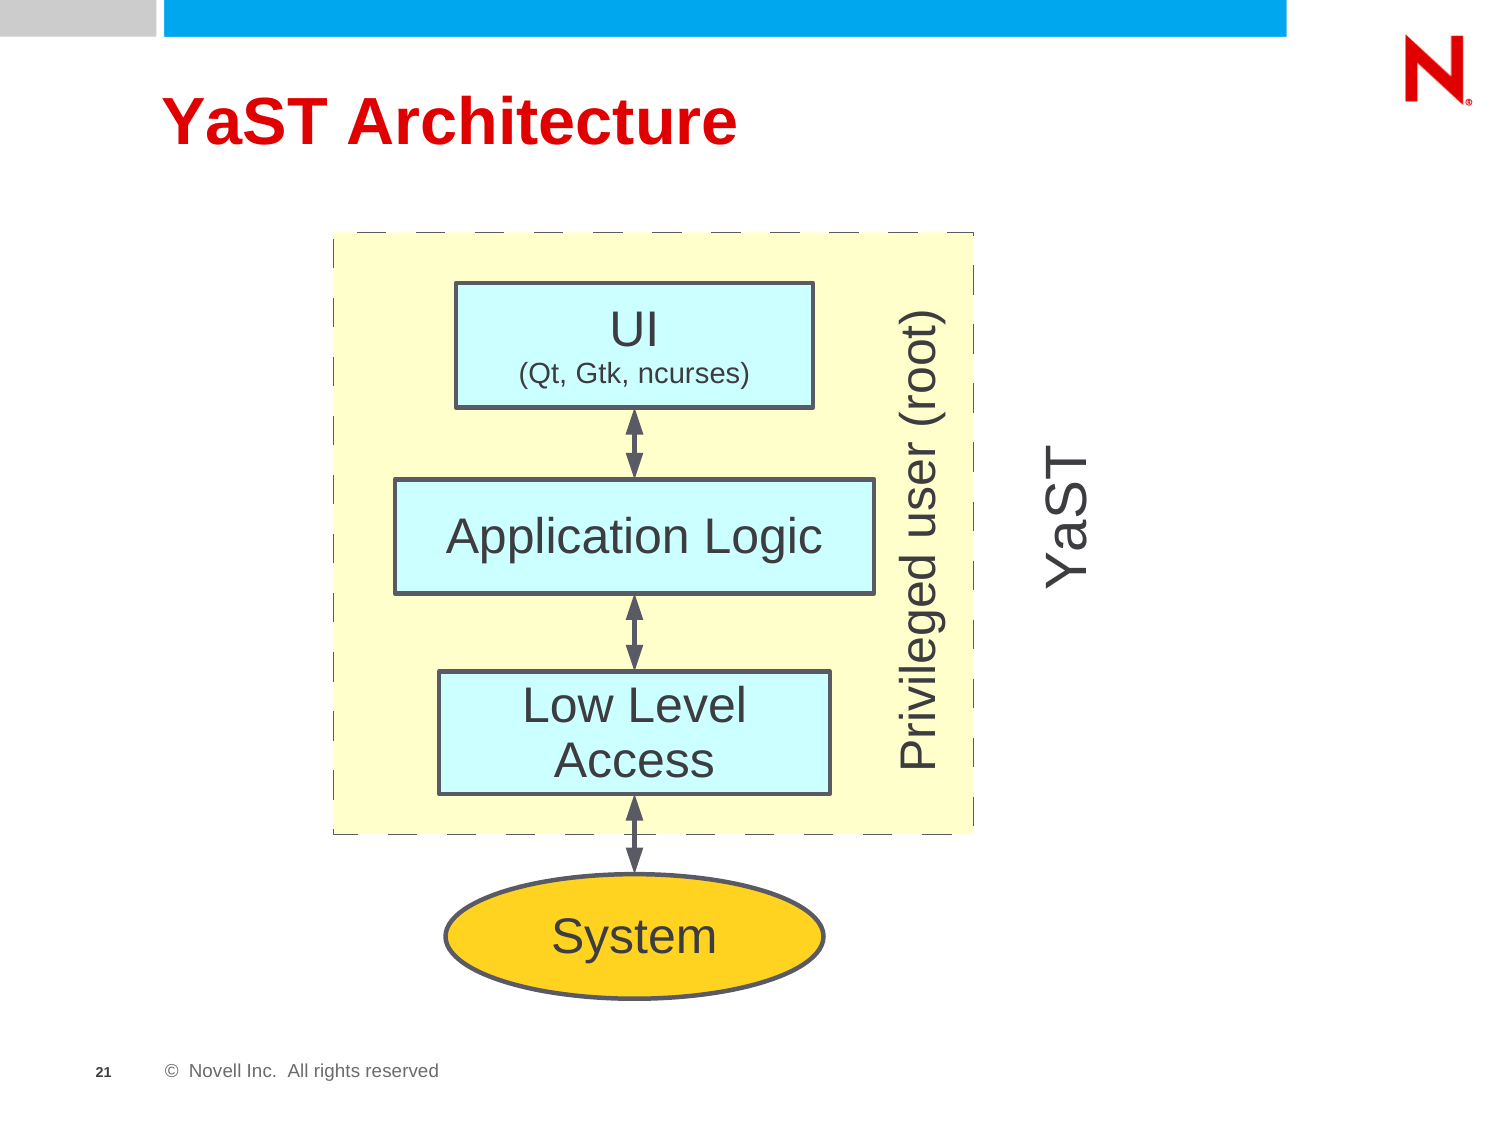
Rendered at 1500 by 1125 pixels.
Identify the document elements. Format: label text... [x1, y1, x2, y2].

picture [1403, 32, 1473, 107]
text_box Application Logic [394, 479, 875, 594]
text_box UI (Qt, Gtk, ncurses) [456, 282, 813, 408]
text_box Privileged user (root) [889, 308, 946, 773]
text_box YaST [1033, 444, 1099, 591]
text_box System [445, 874, 824, 999]
text_box Low Level Access [439, 671, 830, 794]
title YaST Architecture [161, 41, 1383, 205]
text_box [333, 232, 974, 835]
